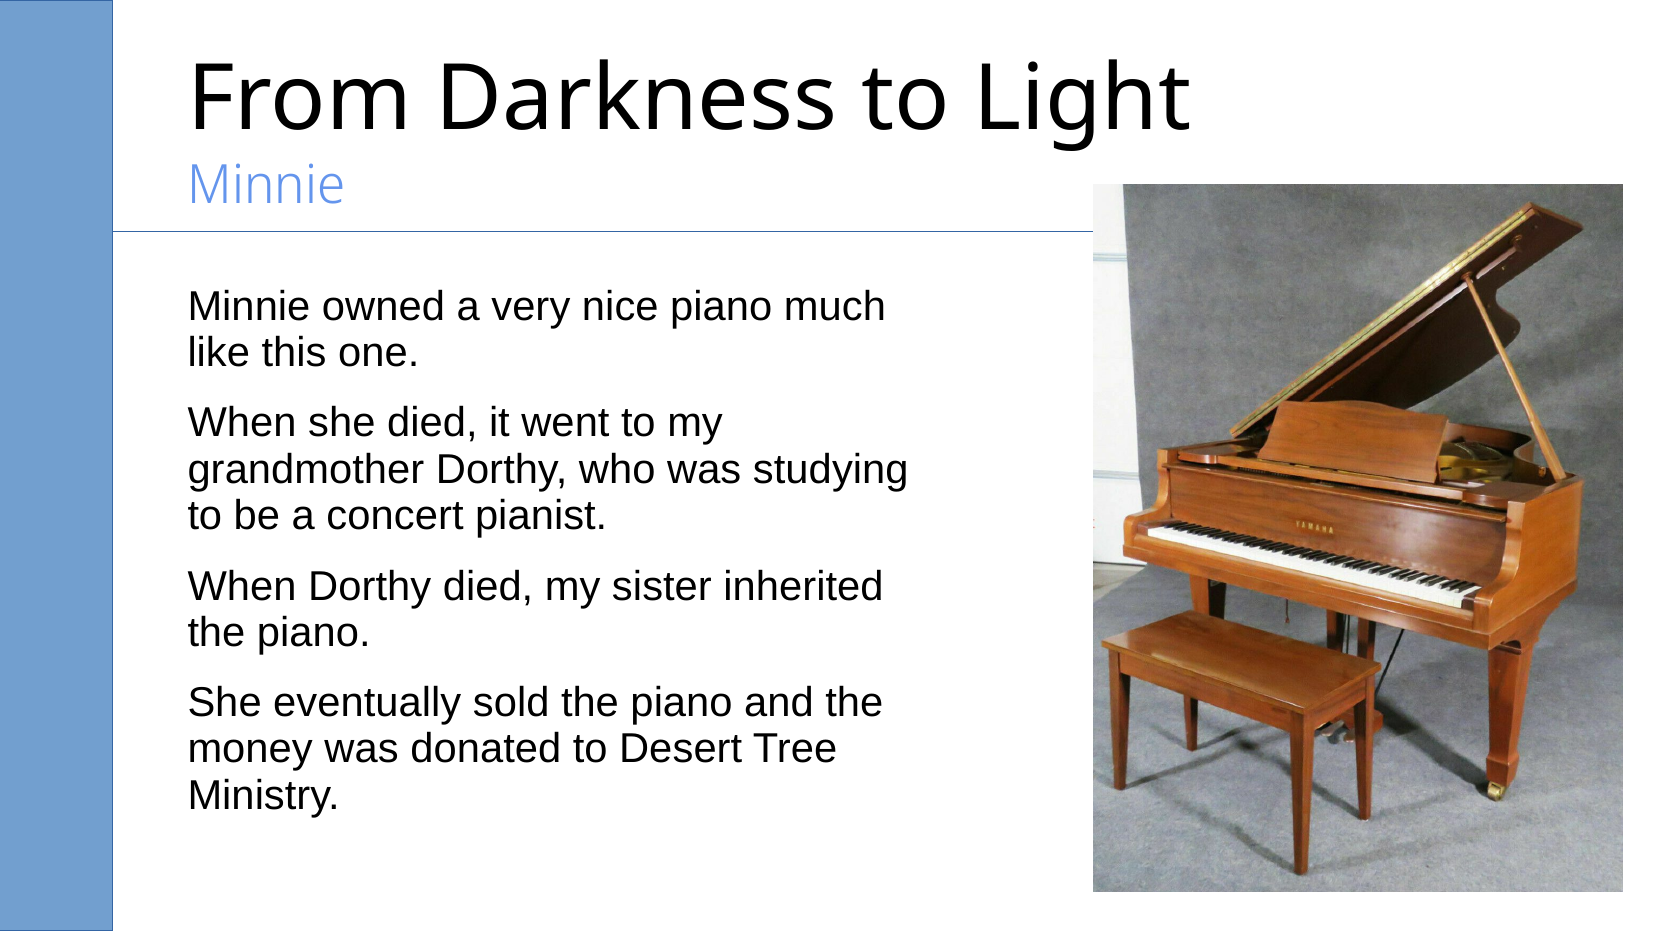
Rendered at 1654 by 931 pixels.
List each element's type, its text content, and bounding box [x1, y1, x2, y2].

title Minnie [187, 125, 1571, 231]
picture [1093, 184, 1623, 892]
title From Darkness to Light [187, 33, 1571, 125]
text_box [0, 0, 113, 931]
title Minnie [187, 232, 1093, 239]
subtitle Minnie owned a very nice piano much like this one. When she died, it went to my grandmother Dorthy, who was studying to be a concert pianist. When Dorthy died, my sister inherited the piano. She eventually sold the piano and the money was donated to Desert Tree Ministry. [187, 282, 940, 863]
